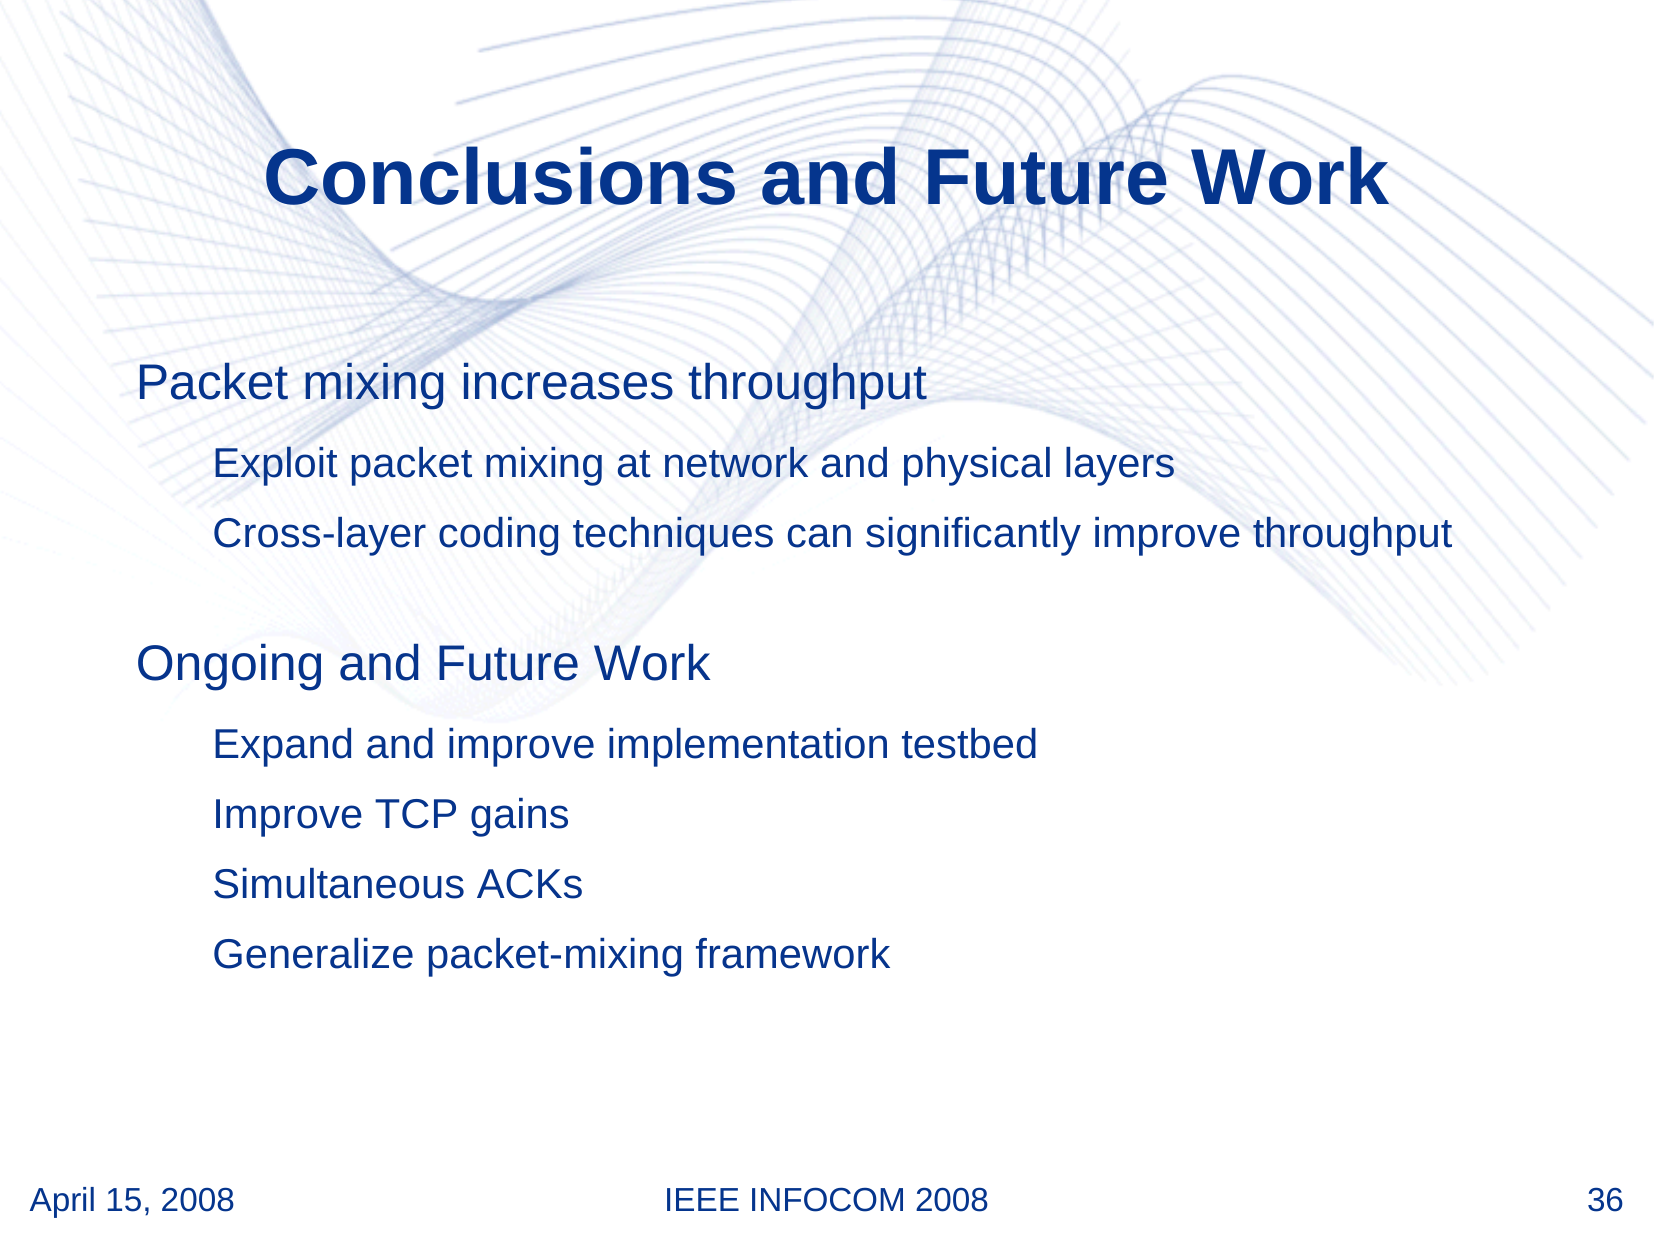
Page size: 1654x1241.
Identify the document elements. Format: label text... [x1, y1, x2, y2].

title Conclusions and Future Work [118, 66, 1536, 288]
list Packet mixing increases throughput Exploit packet mixing at network and physical layers Cross-layer coding techniques can significantly improve throughput Ongoing and Future Work Expand and improve implementation testbed Improve TCP gains Simultaneous ACKs Generalize packet-mixing framework [118, 354, 1536, 1108]
picture [0, 0, 1654, 1241]
